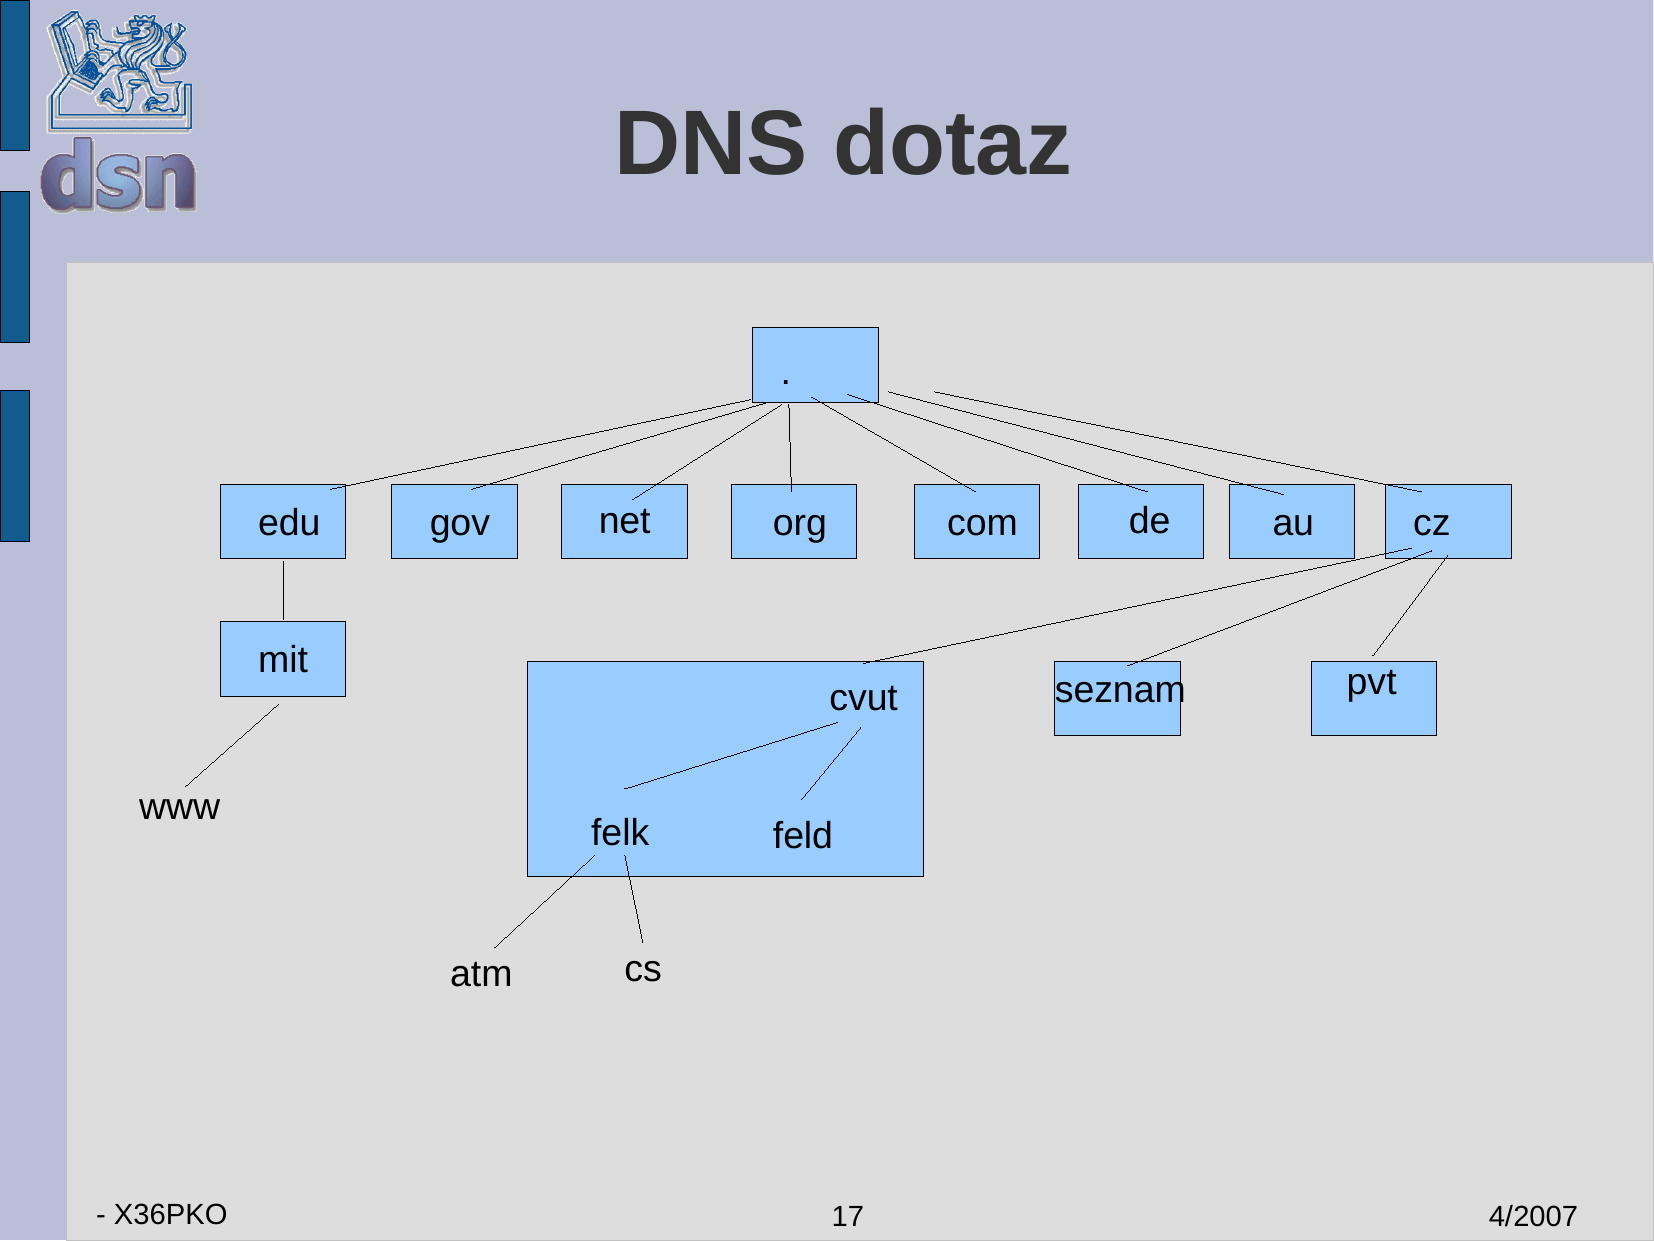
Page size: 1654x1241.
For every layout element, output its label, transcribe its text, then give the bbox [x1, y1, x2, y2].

text_box au [1257, 494, 1329, 552]
text_box [1385, 484, 1512, 559]
text_box seznam [1039, 660, 1201, 718]
text_box cvut [814, 668, 913, 726]
text_box . [765, 343, 807, 401]
text_box gov [414, 494, 505, 552]
text_box [731, 484, 857, 559]
text_box com [932, 494, 1033, 552]
text_box net [583, 491, 666, 549]
text_box org [758, 494, 842, 552]
text_box [1311, 661, 1437, 736]
text_box [561, 484, 688, 559]
text_box [391, 484, 518, 559]
text_box felk [576, 804, 665, 862]
text_box [1078, 484, 1204, 559]
text_box de [1114, 491, 1186, 549]
text_box edu [243, 494, 336, 552]
text_box [527, 661, 924, 877]
text_box [914, 484, 1040, 559]
text_box [1054, 718, 1181, 736]
text_box www [124, 778, 233, 836]
text_box atm [435, 945, 528, 1002]
picture [10, 10, 223, 230]
text_box pvt [1331, 653, 1412, 711]
text_box mit [220, 621, 346, 697]
text_box [220, 484, 346, 559]
text_box [1229, 484, 1355, 559]
text_box cz [1398, 494, 1466, 552]
title DNS dotaz [210, 39, 1478, 247]
text_box cs [609, 940, 677, 997]
text_box [752, 327, 879, 403]
text_box feld [758, 806, 849, 864]
